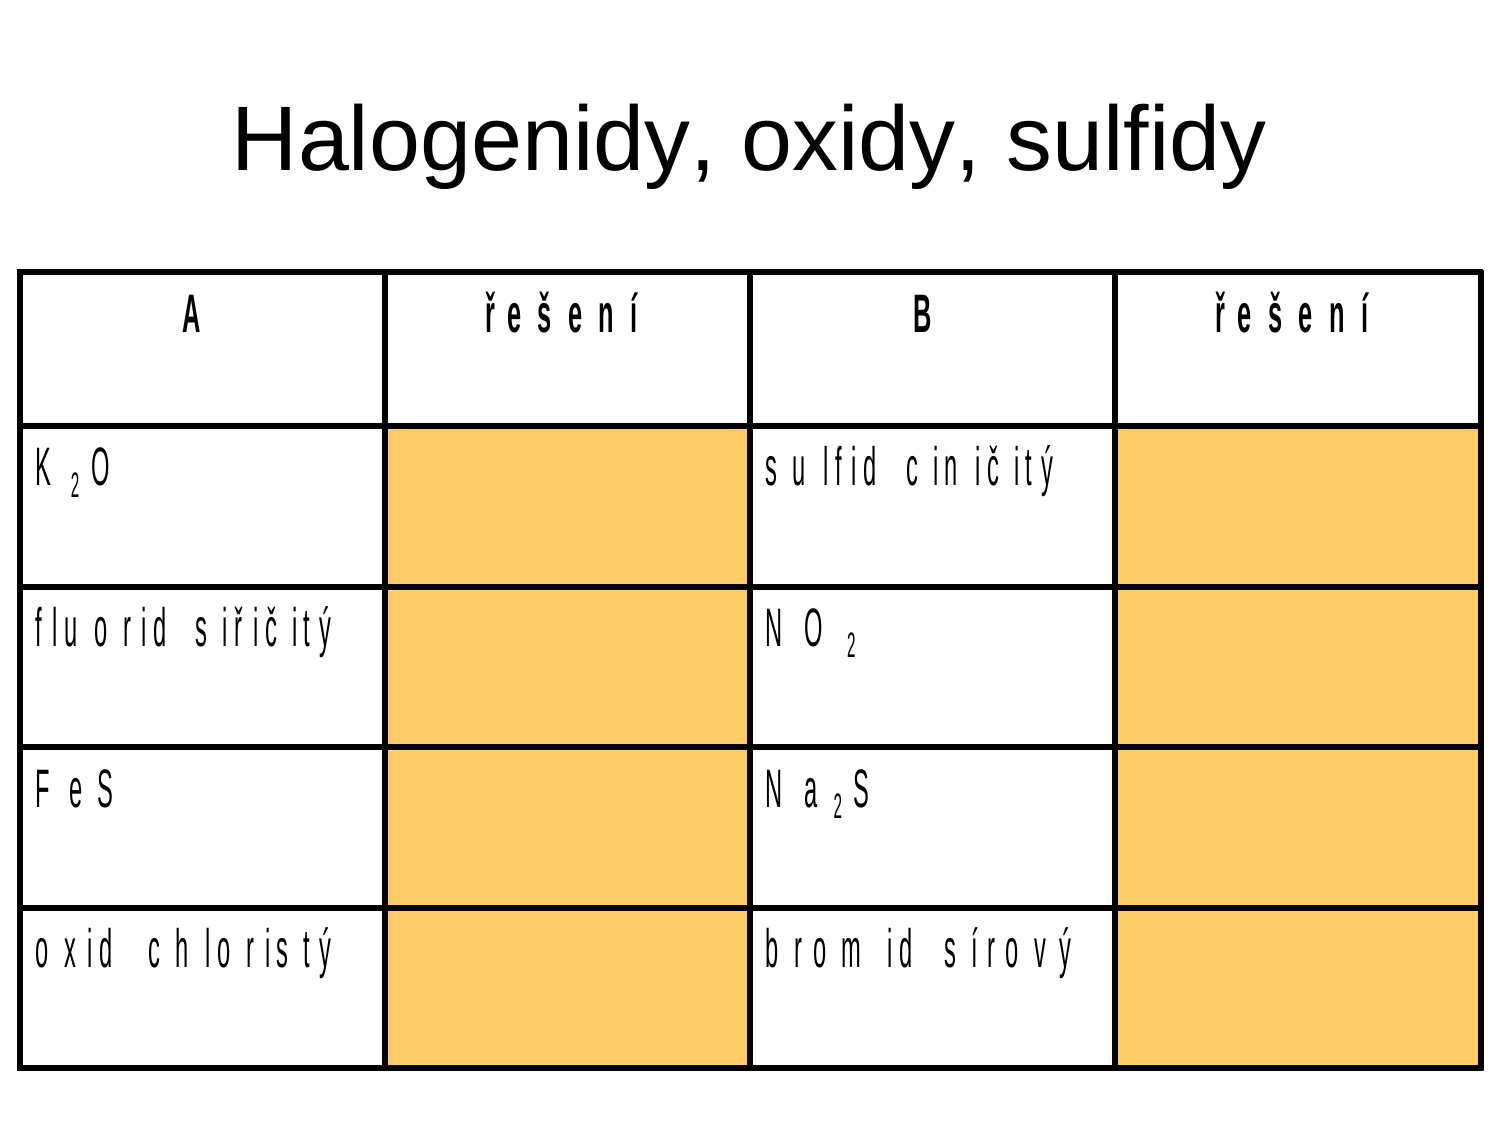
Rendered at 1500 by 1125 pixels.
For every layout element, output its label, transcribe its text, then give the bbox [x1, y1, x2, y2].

picture [0, 251, 1499, 1087]
title Halogenidy, oxidy, sulfidy [75, 45, 1426, 233]
